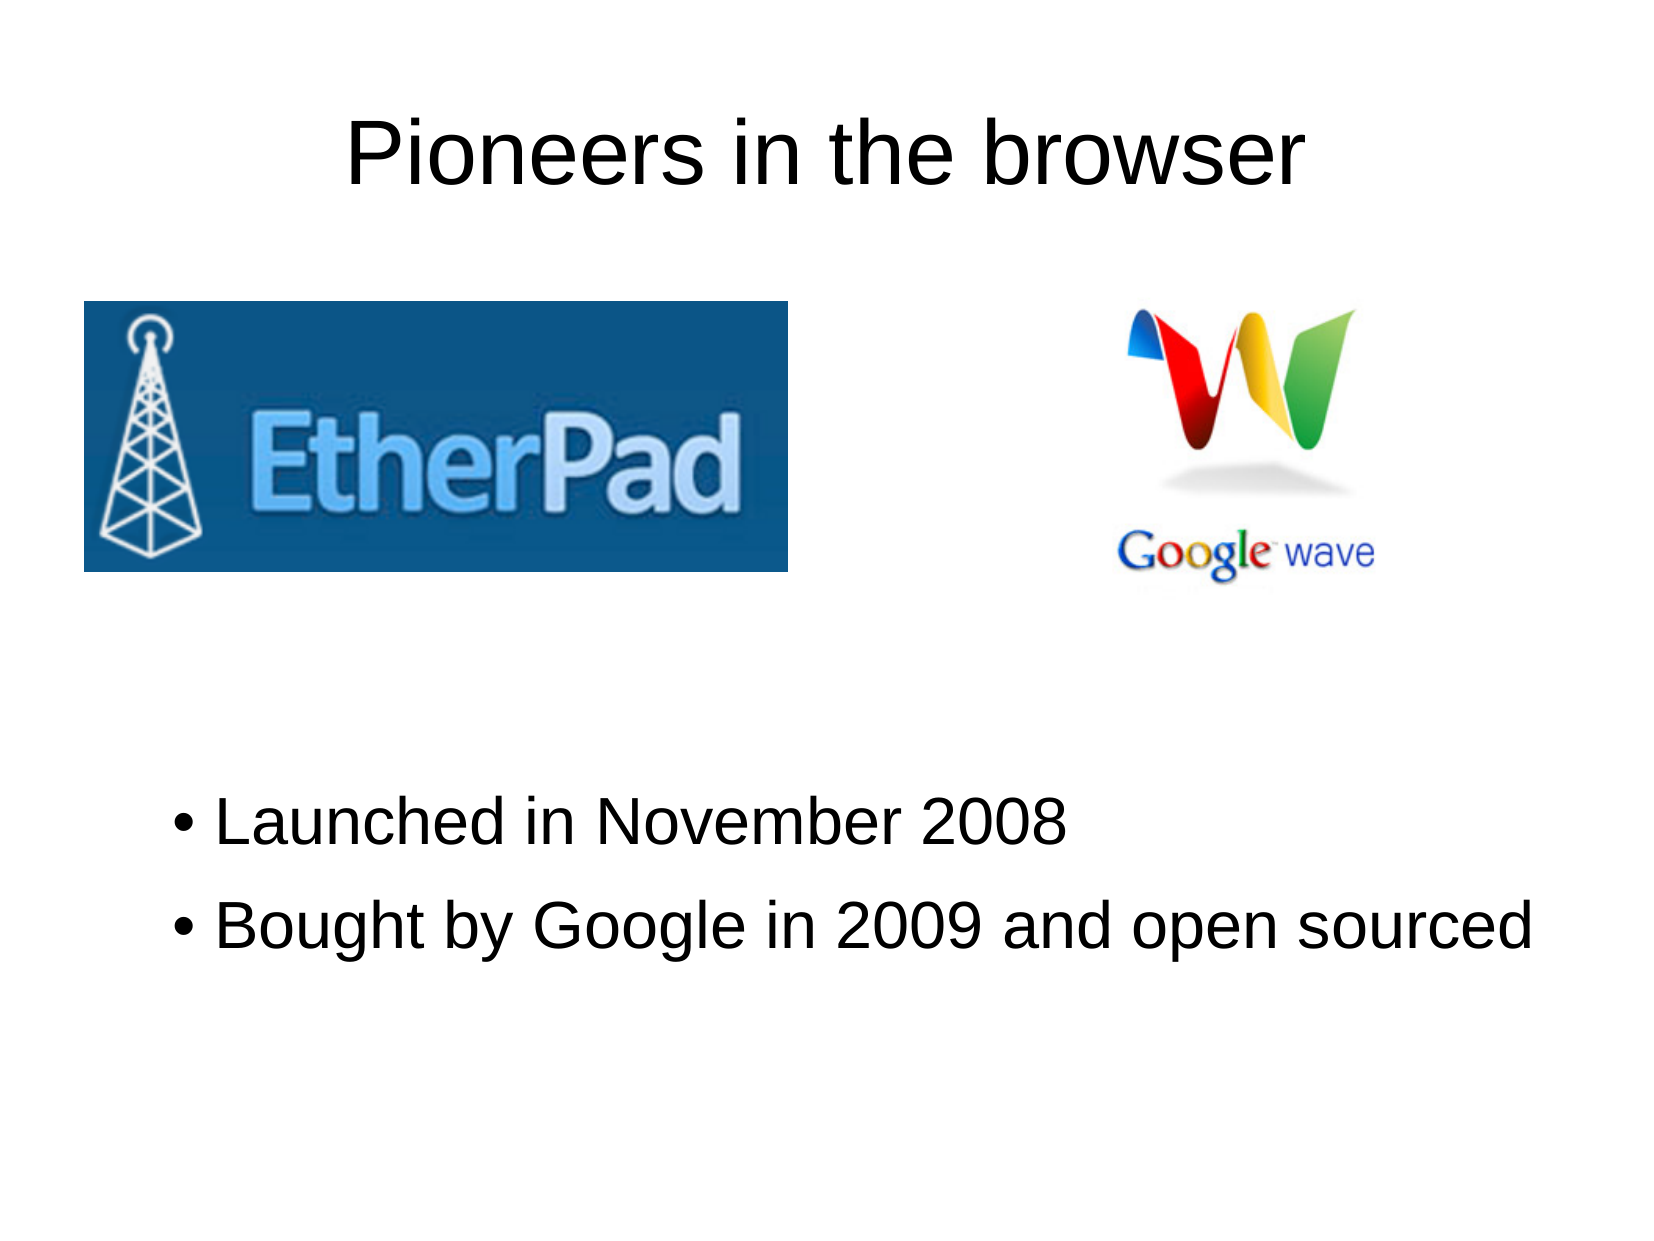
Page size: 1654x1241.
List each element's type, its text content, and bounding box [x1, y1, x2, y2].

text_box Pioneers in the browser [82, 94, 1571, 212]
text_box • Launched in November 2008 • Bought by Google in 2009 and open sourced [86, 672, 1576, 1163]
picture [84, 301, 788, 573]
picture [1050, 248, 1443, 632]
